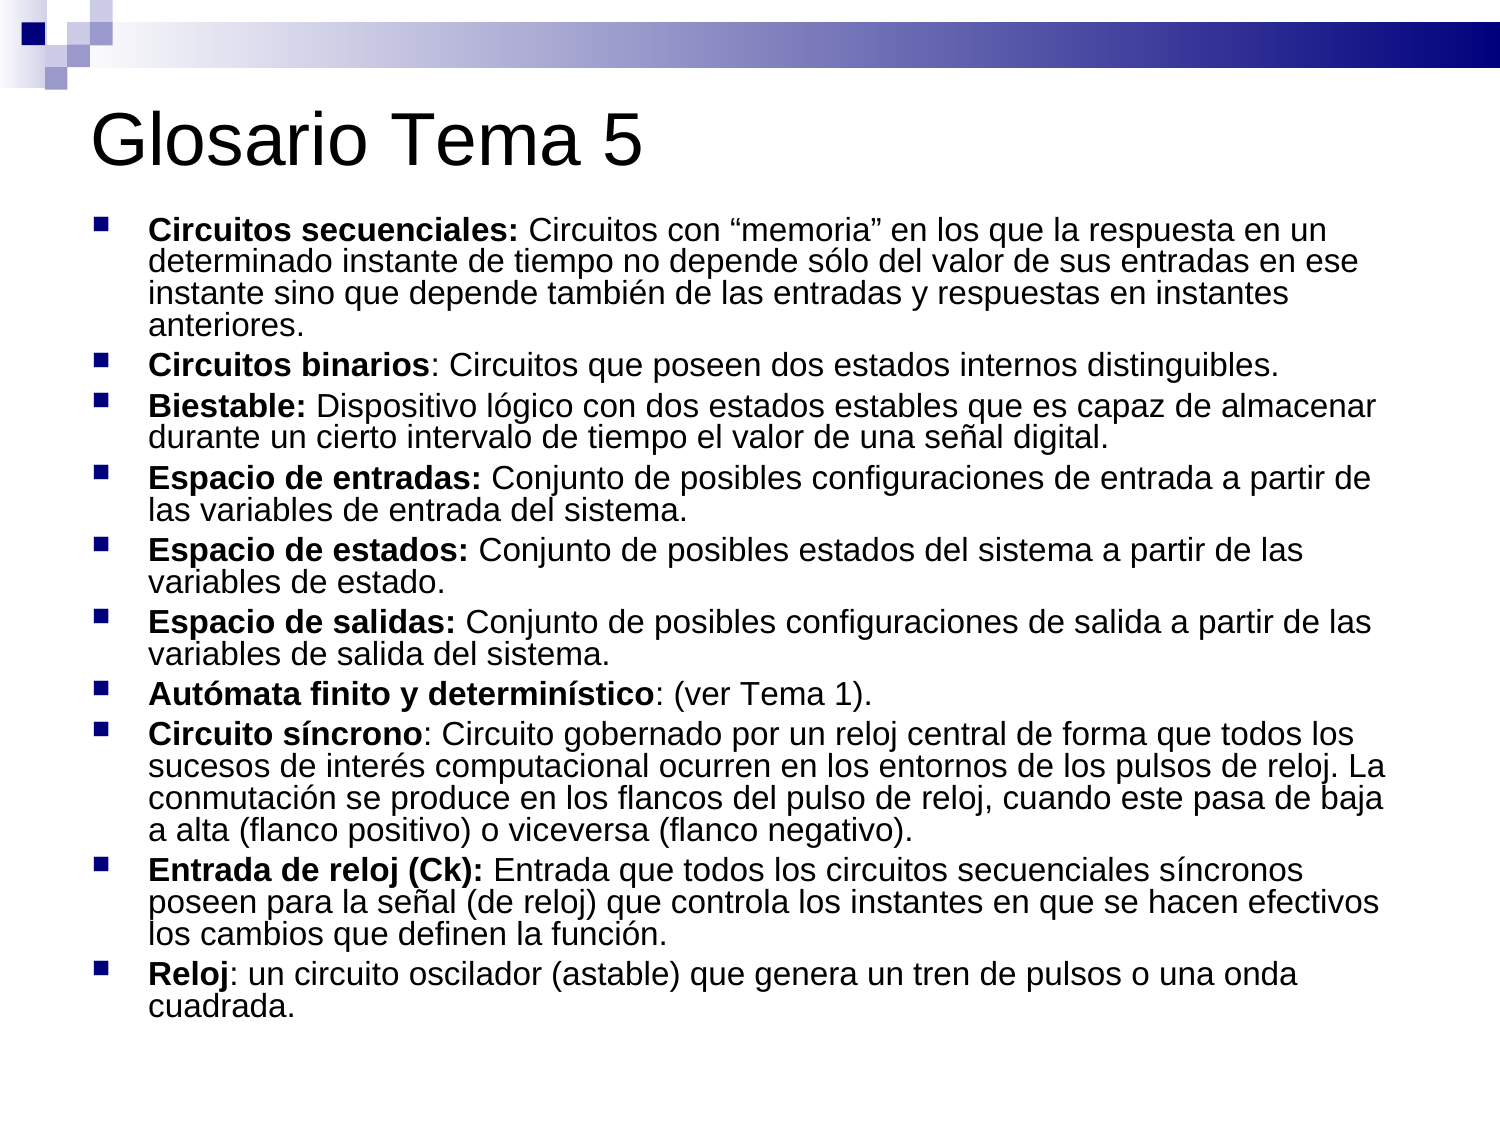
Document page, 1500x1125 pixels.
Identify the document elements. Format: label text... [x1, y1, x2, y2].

list Circuitos secuenciales: Circuitos con “memoria” en los que la respuesta en un determinado instante de tiempo no depende sólo del valor de sus entradas en ese instante sino que depende también de las entradas y respuestas en instantes anteriores. Circuitos binarios: Circuitos que poseen dos estados internos distinguibles. Biestable: Dispositivo lógico con dos estados estables que es capaz de almacenar durante un cierto intervalo de tiempo el valor de una señal digital. Espacio de entradas: Conjunto de posibles configuraciones de entrada a partir de las variables de entrada del sistema. Espacio de estados: Conjunto de posibles estados del sistema a partir de las variables de estado. Espacio de salidas: Conjunto de posibles configuraciones de salida a partir de las variables de salida del sistema. Autómata finito y determinístico: (ver Tema 1). Circuito síncrono: Circuito gobernado por un reloj central de forma que todos los sucesos de interés computacional ocurren en los entornos de los pulsos de reloj. La conmutación se produce en los flancos del pulso de reloj, cuando este pasa de baja a alta (flanco positivo) o viceversa (flanco negativo). Entrada de reloj (Ck): Entrada que todos los circuitos secuenciales síncronos poseen para la señal (de reloj) que controla los instantes en que se hacen efectivos los cambios que definen la función. Reloj: un circuito oscilador (astable) que genera un tren de pulsos o una onda cuadrada. [76, 207, 1427, 1035]
title Glosario Tema 5 [75, 74, 1426, 197]
